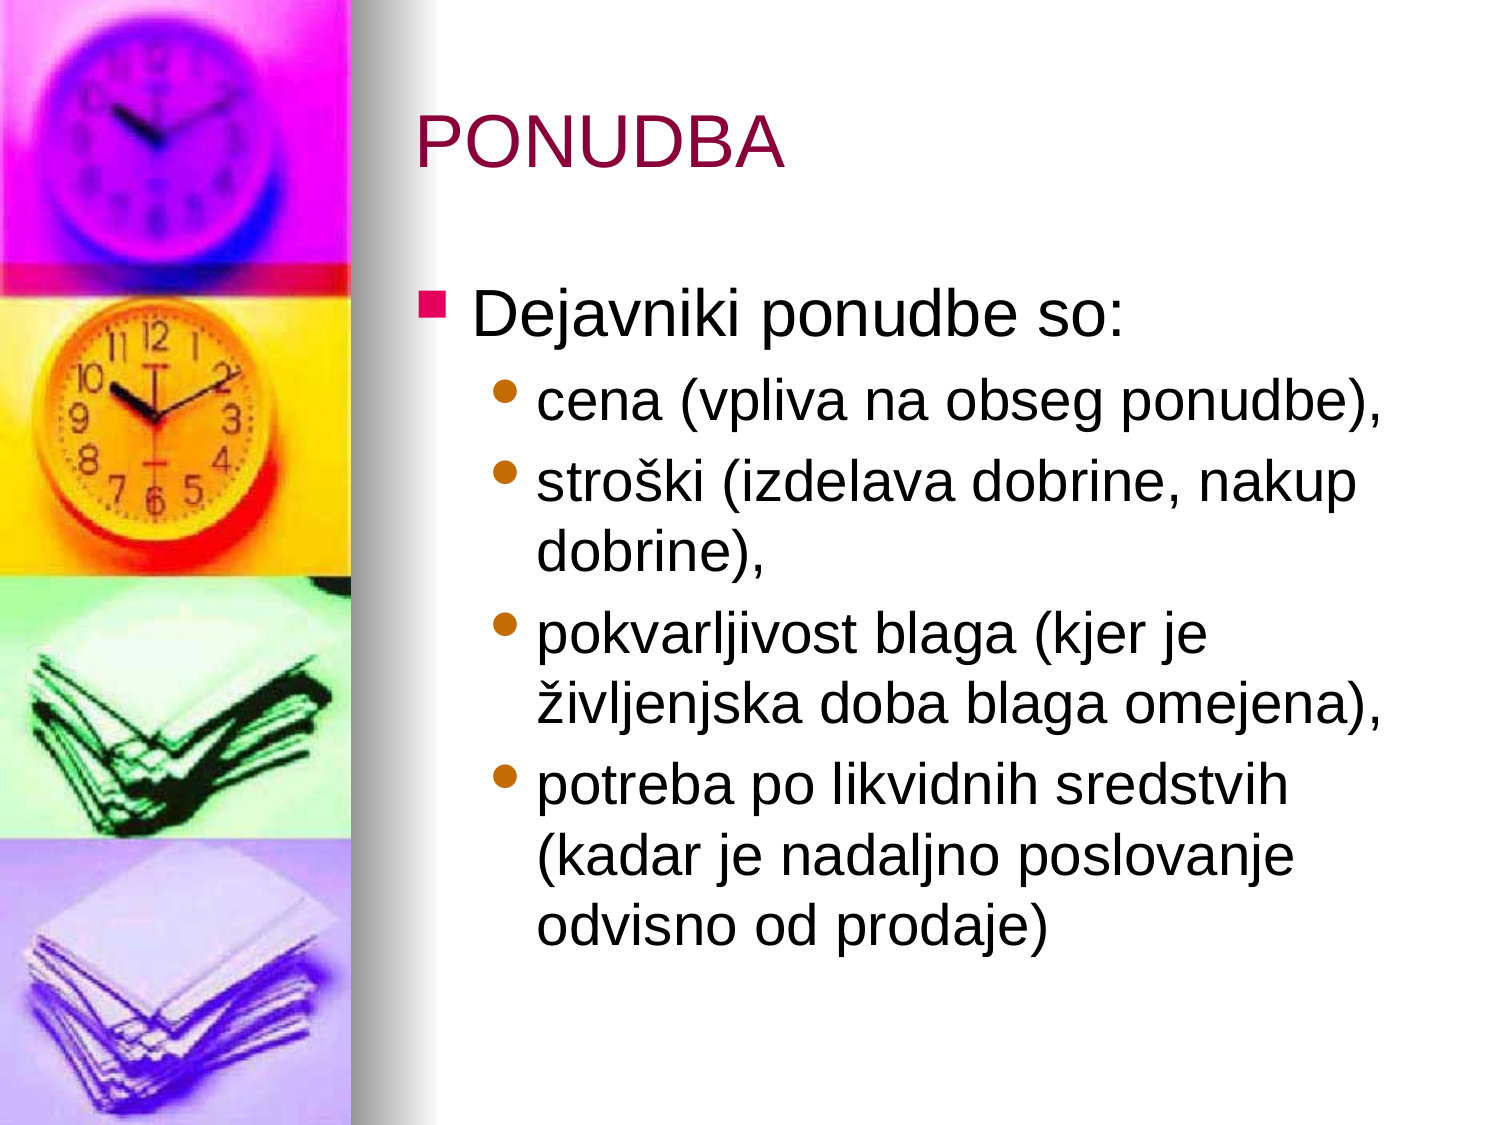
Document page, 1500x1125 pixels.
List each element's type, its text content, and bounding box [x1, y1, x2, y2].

title PONUDBA [399, 37, 1450, 238]
picture [0, 0, 351, 1125]
list Dejavniki ponudbe so: cena (vpliva na obseg ponudbe), stroški (izdelava dobrine, nakup dobrine), pokvarljivost blaga (kjer je življenjska doba blaga omejena), potreba po likvidnih sredstvih (kadar je nadaljno poslovanje odvisno od prodaje) [399, 262, 1450, 1000]
